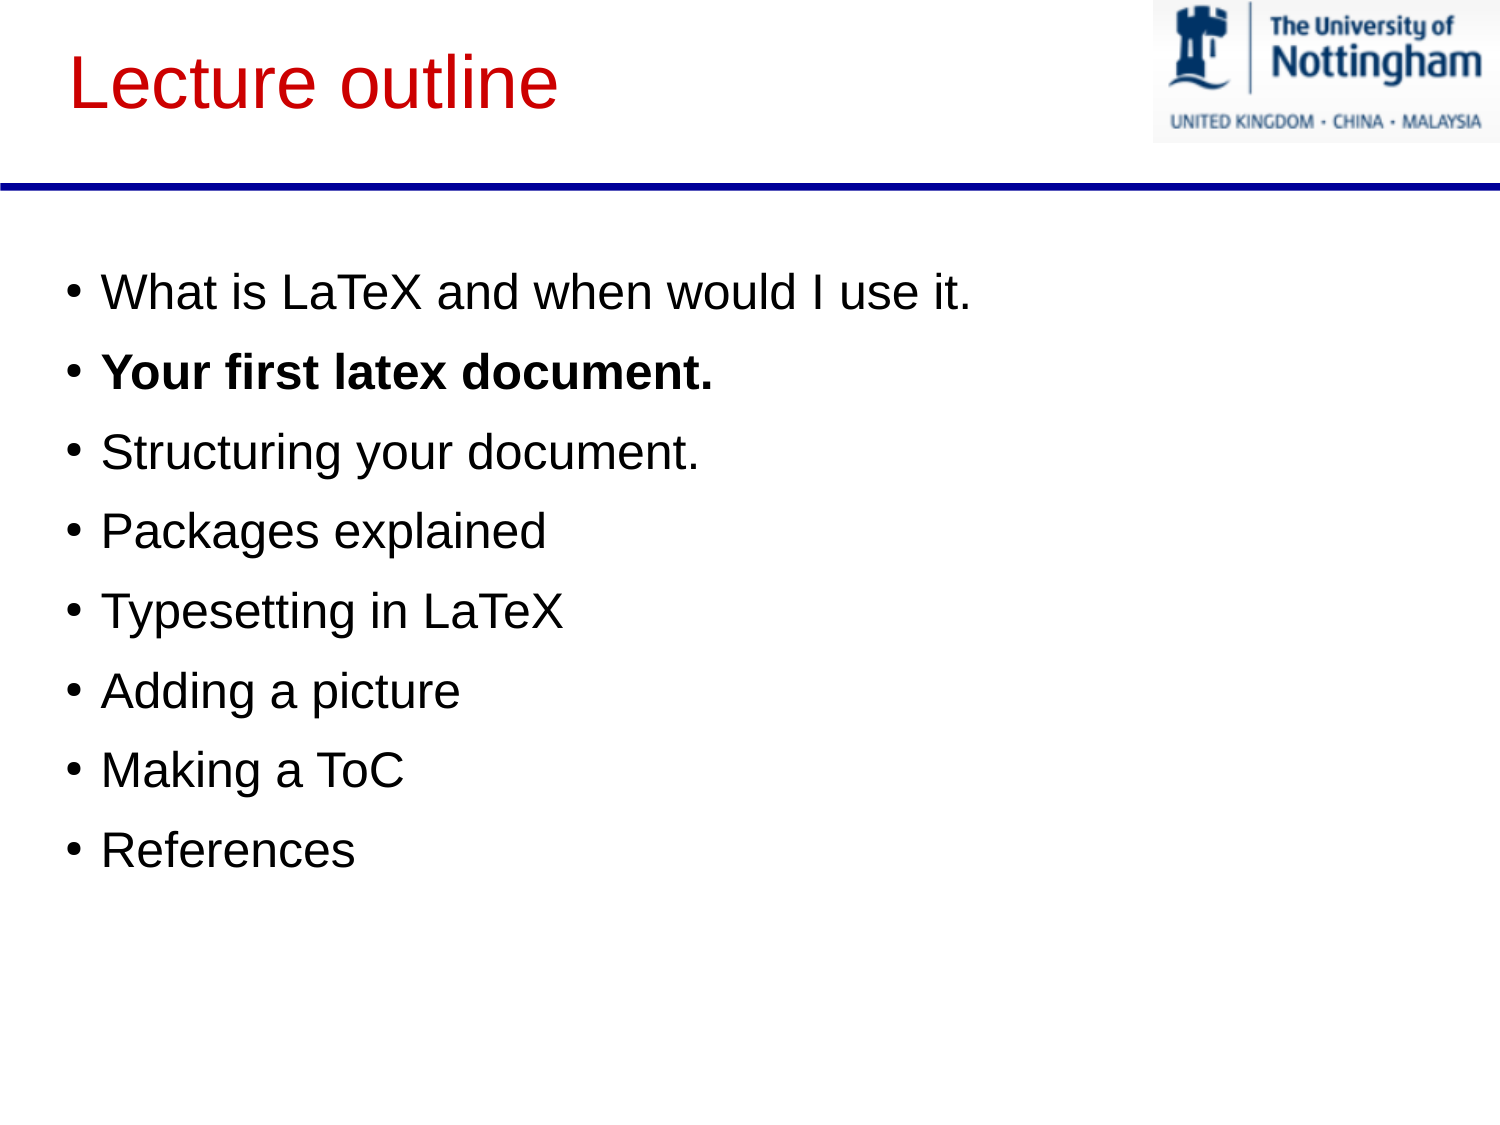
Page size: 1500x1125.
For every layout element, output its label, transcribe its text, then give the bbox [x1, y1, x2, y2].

text_box What is LaTeX and when would I use it. Your first latex document. Structuring your document. Packages explained Typesetting in LaTeX Adding a picture Making a ToC References [50, 257, 1313, 886]
picture [1153, 0, 1500, 143]
text_box Lecture outline [53, 33, 947, 133]
